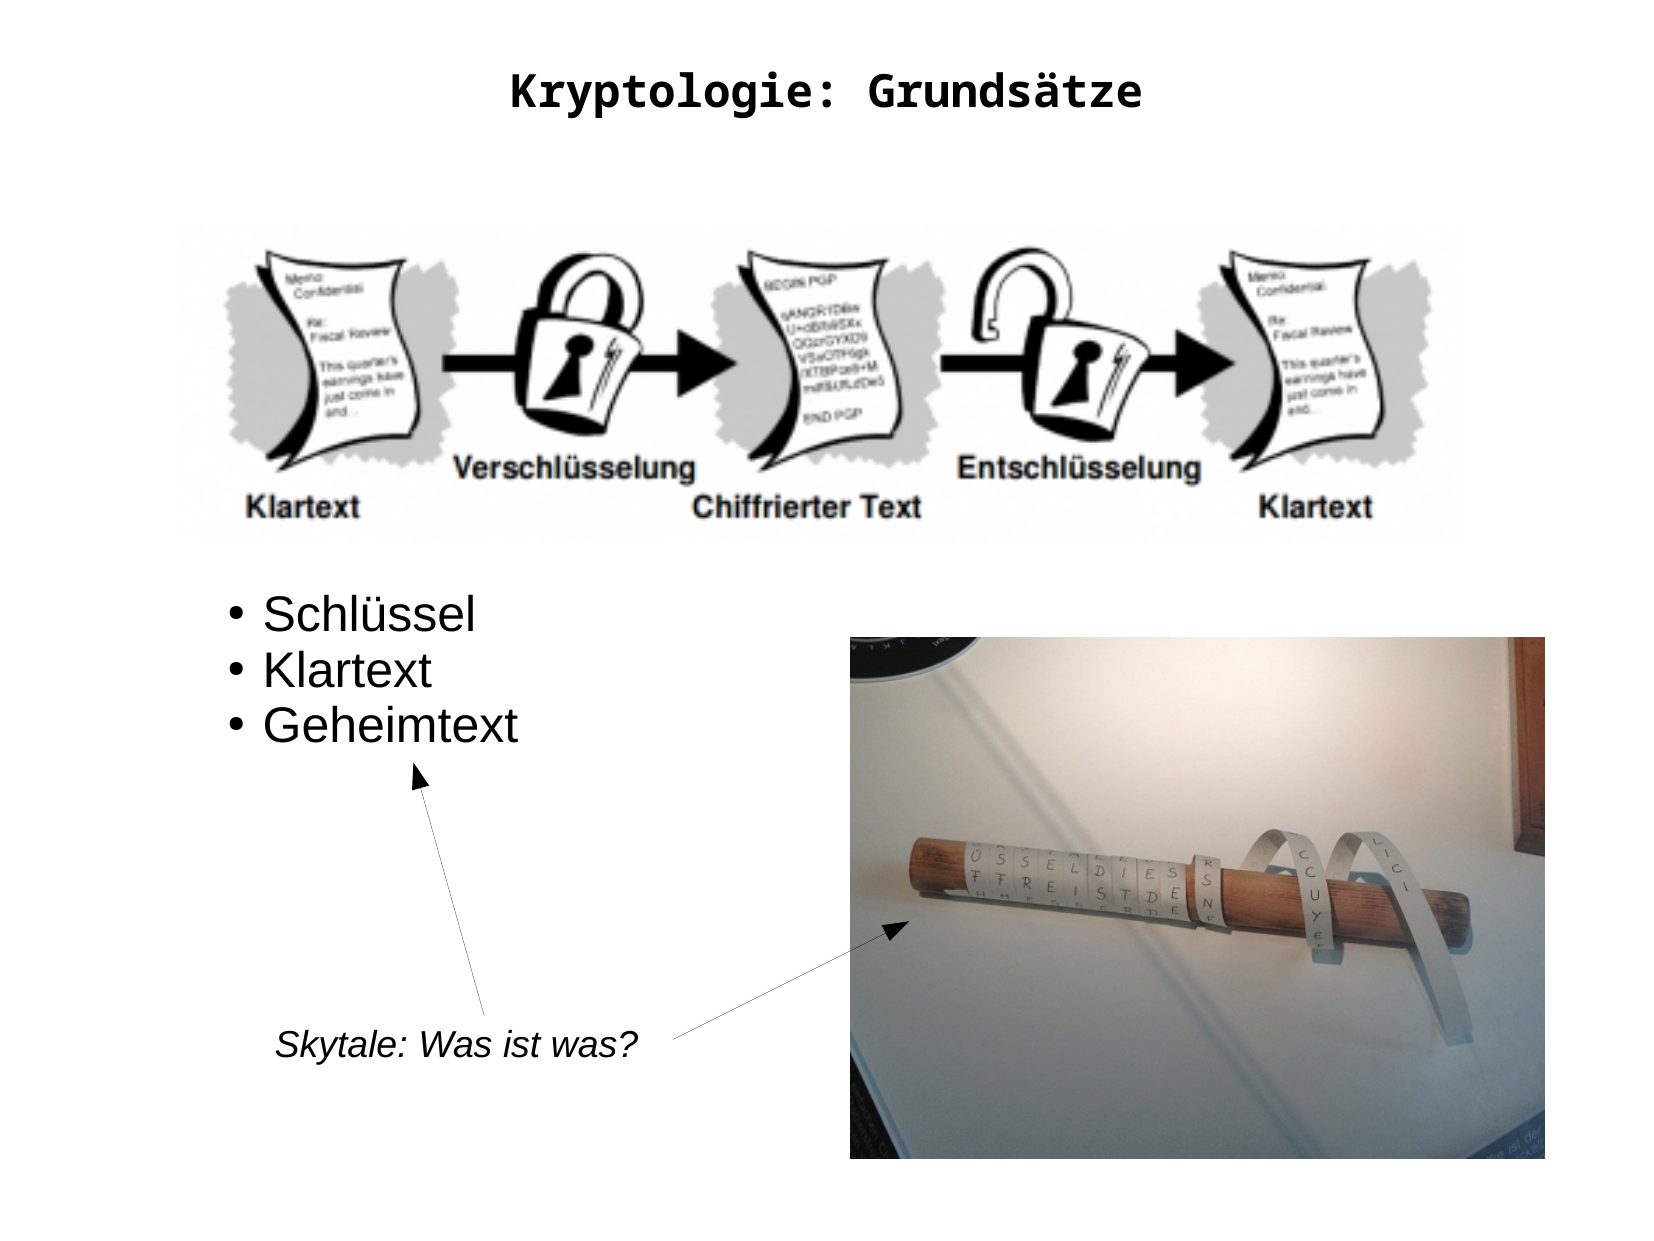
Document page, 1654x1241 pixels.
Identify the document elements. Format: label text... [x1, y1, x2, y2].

text_box Skytale: Was ist was? [259, 1015, 654, 1073]
title Kryptologie: Grundsätze [82, 49, 1571, 130]
text_box Schlüssel Klartext Geheimtext [212, 578, 780, 763]
picture [850, 637, 1545, 1159]
picture [177, 224, 1465, 544]
